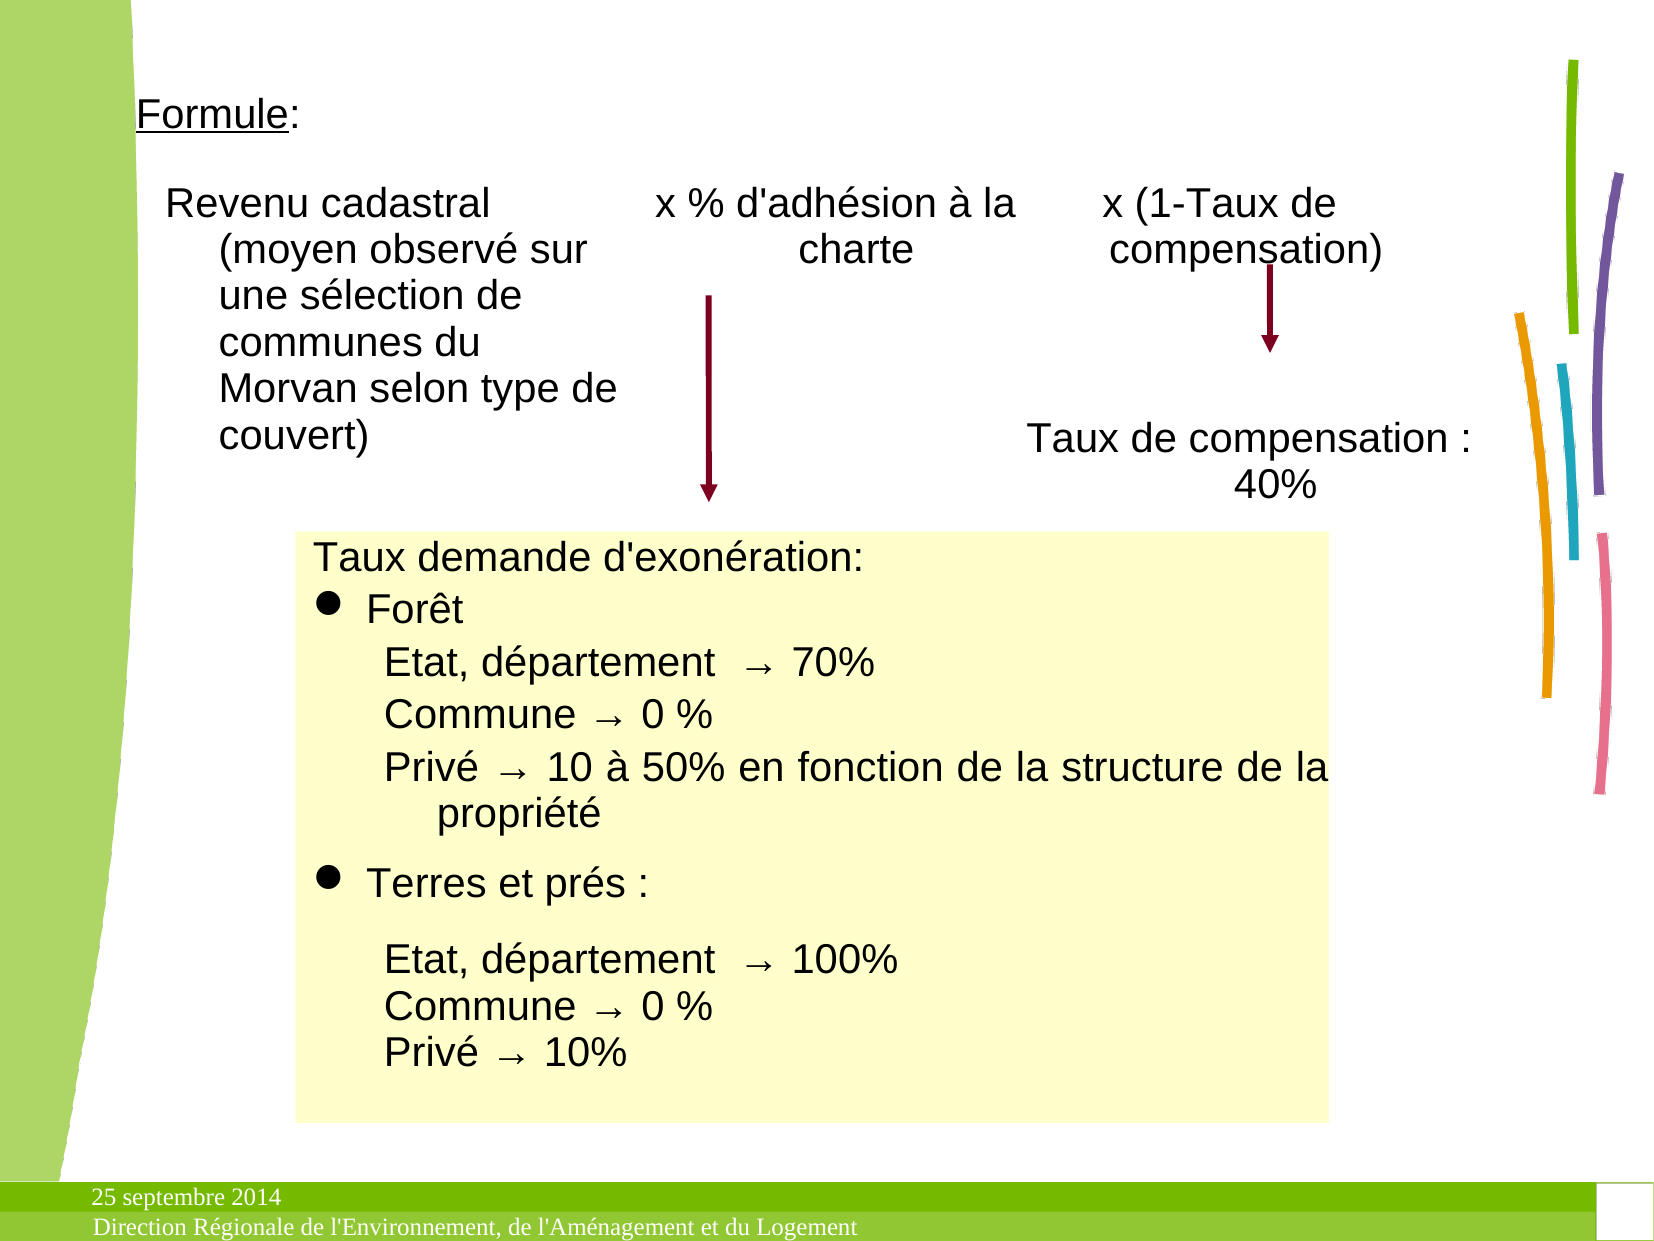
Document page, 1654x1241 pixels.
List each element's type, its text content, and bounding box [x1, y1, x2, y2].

text_box Taux de compensation : 40% [974, 411, 1507, 532]
text_box Revenu cadastral (moyen observé sur une sélection de communes du Morvan selon type de couvert) [147, 177, 621, 458]
text_box x (1-Taux de compensation) [1034, 177, 1389, 327]
text_box x % d'adhésion à la charte [620, 177, 1034, 355]
list Formule: [118, 88, 1607, 178]
picture [0, 0, 1654, 1241]
text_box Taux demande d'exonération: Forêt Etat, département → 70% Commune → 0 % Privé → 10 à 50% en fonction de la structure de la propriété Terres et prés : Etat, département → 100% Commune → 0 % Privé → 10% [295, 531, 1329, 1123]
